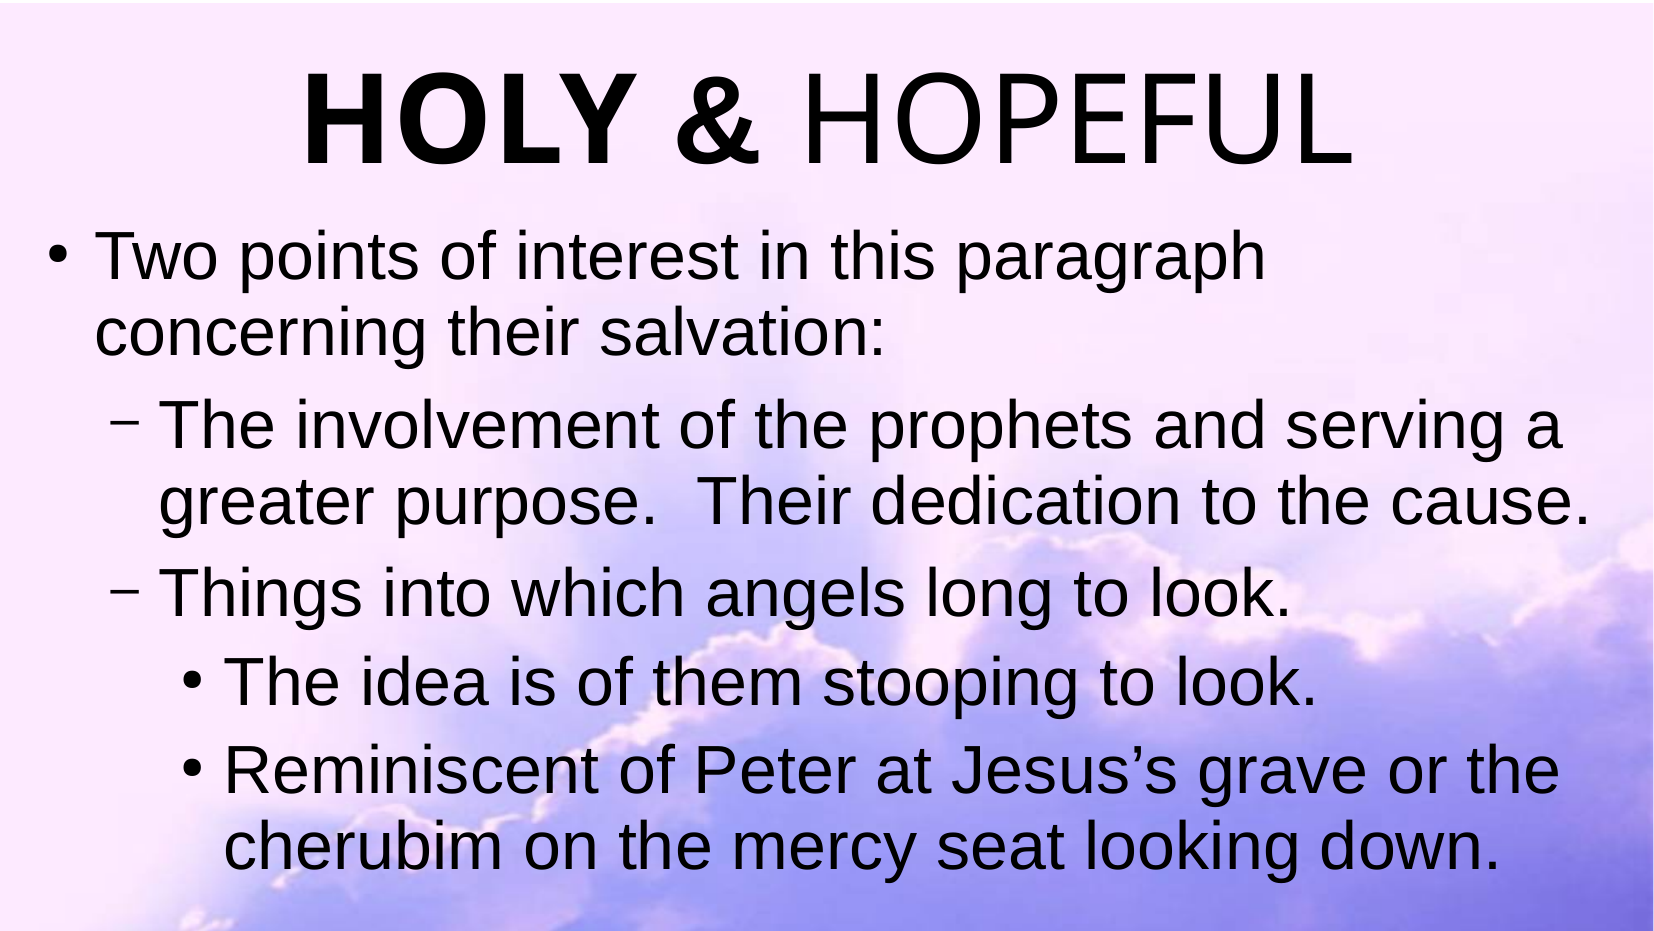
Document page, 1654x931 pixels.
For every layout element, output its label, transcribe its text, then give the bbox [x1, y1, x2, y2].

title HOLY & HOPEFUL [82, 28, 1571, 201]
picture [0, 3, 1654, 931]
list Two points of interest in this paragraph concerning their salvation: The involvement of the prophets and serving a greater purpose. Their dedication to the cause. Things into which angels long to look. The idea is of them stooping to look. Reminiscent of Peter at Jesus’s grave or the cherubim on the mercy seat looking down. [30, 217, 1621, 916]
